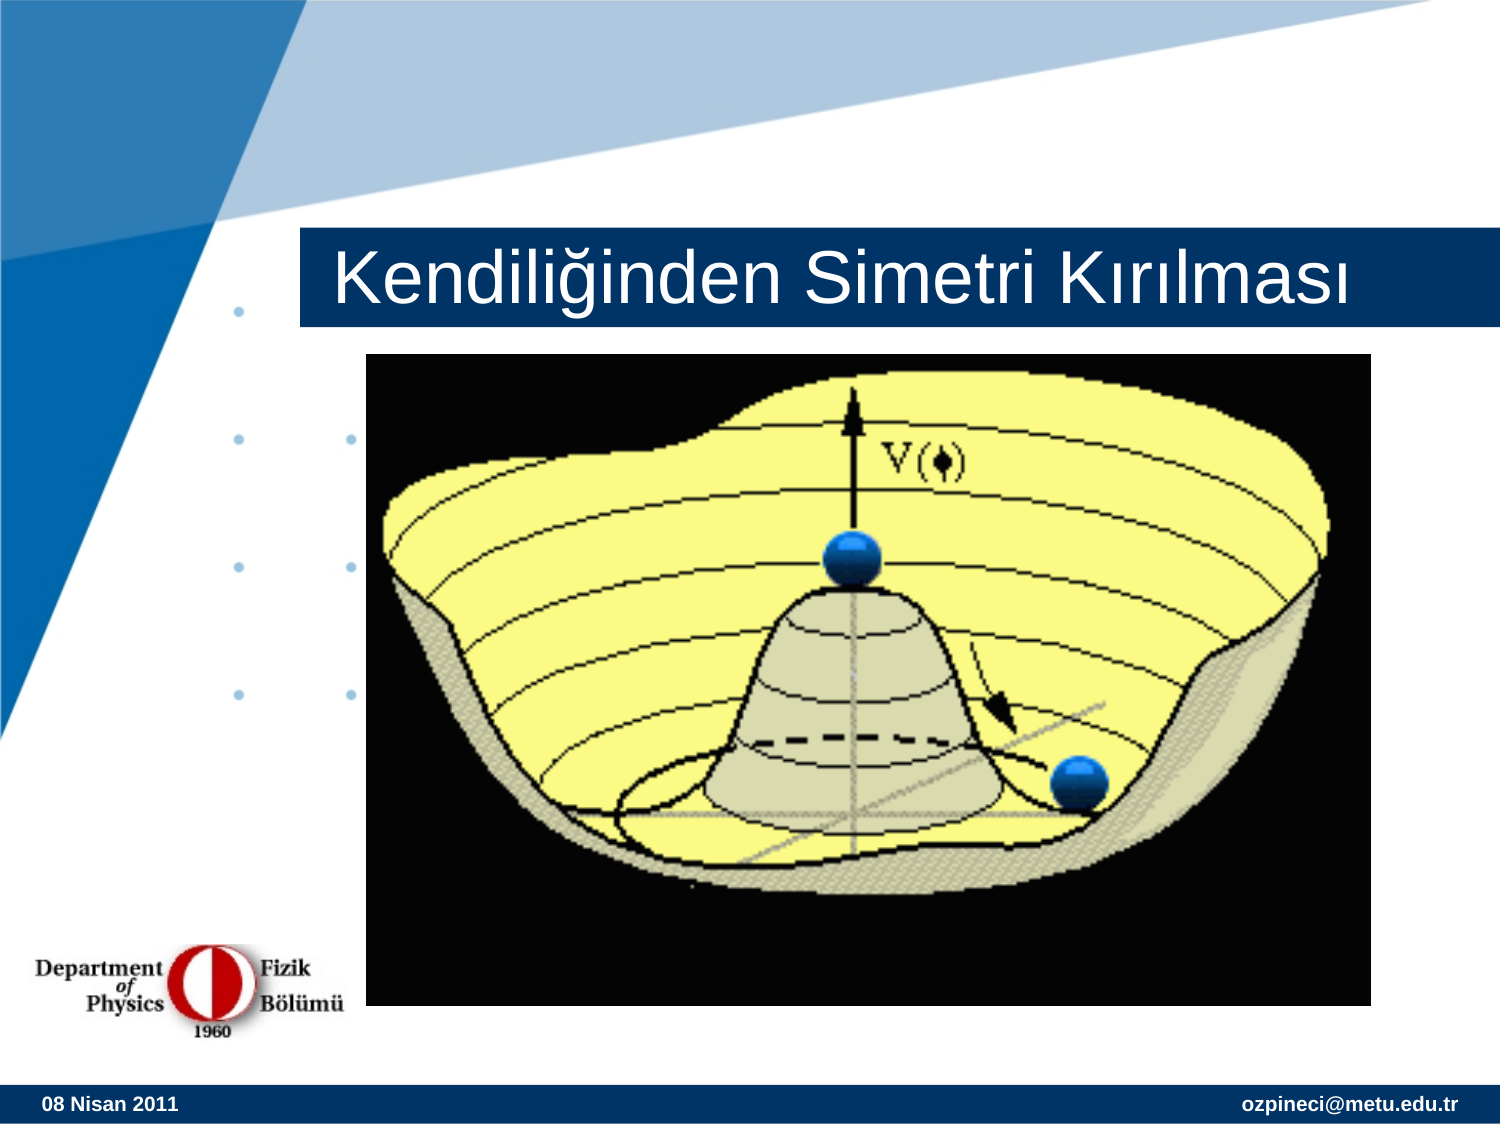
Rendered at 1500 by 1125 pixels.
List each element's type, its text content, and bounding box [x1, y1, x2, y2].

title Kendiliğinden Simetri Kırılması [300, 227, 1500, 328]
picture [0, 0, 1500, 1041]
